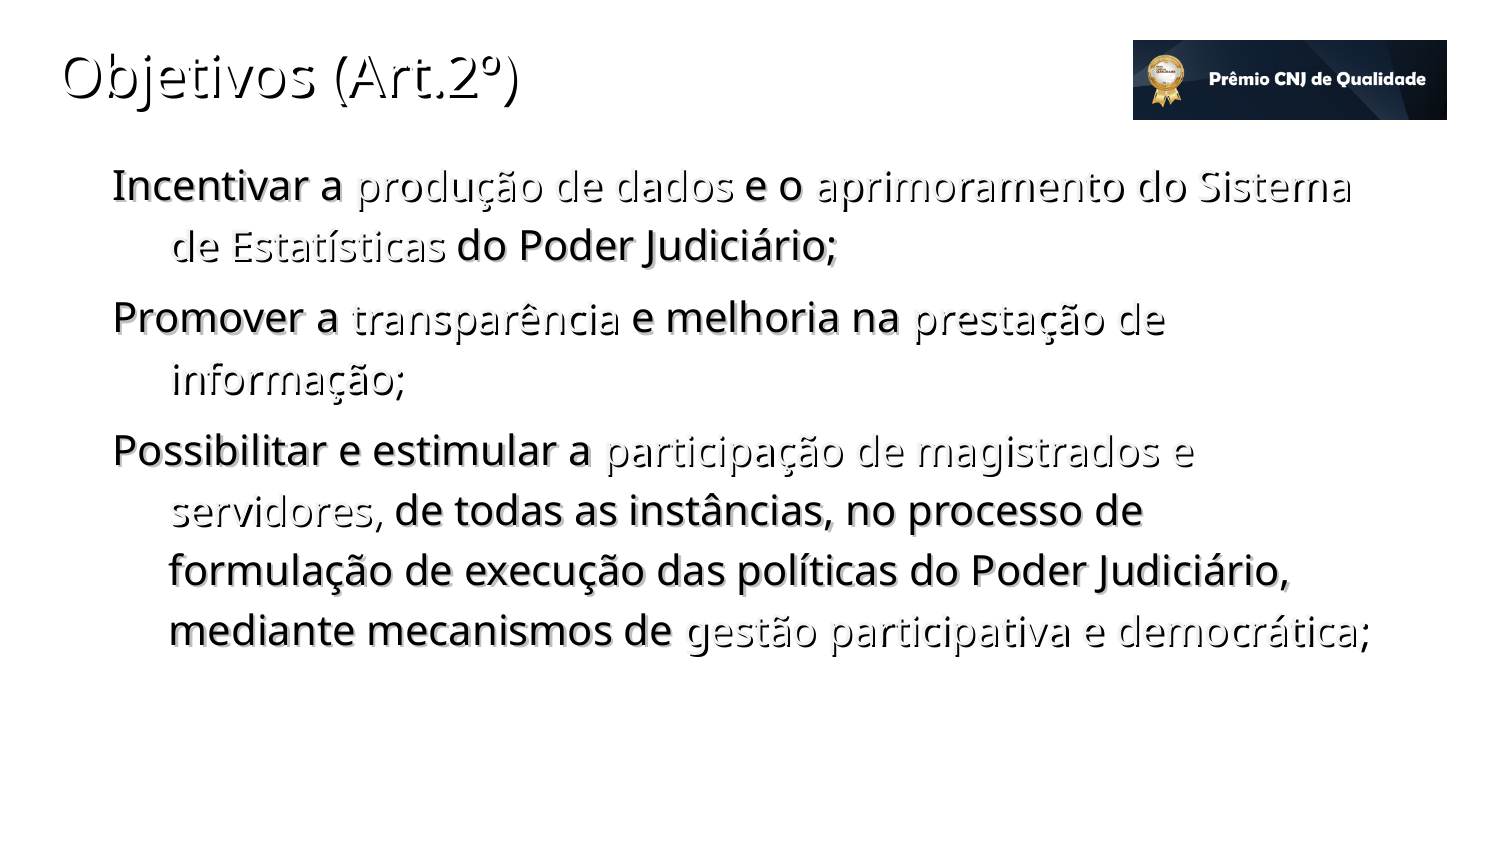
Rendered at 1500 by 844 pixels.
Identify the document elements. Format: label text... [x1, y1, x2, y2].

list Incentivar a produção de dados e o aprimoramento do Sistema de Estatísticas do Poder Judiciário; Promover a transparência e melhoria na prestação de informação; Possibilitar e estimular a participação de magistrados e servidores, de todas as instâncias, no processo de formulação de execução das políticas do Poder Judiciário, mediante mecanismos de gestão participativa e democrática; [41, 140, 1388, 785]
title Objetivos (Art.2º) [41, 29, 810, 113]
picture [1133, 40, 1447, 121]
